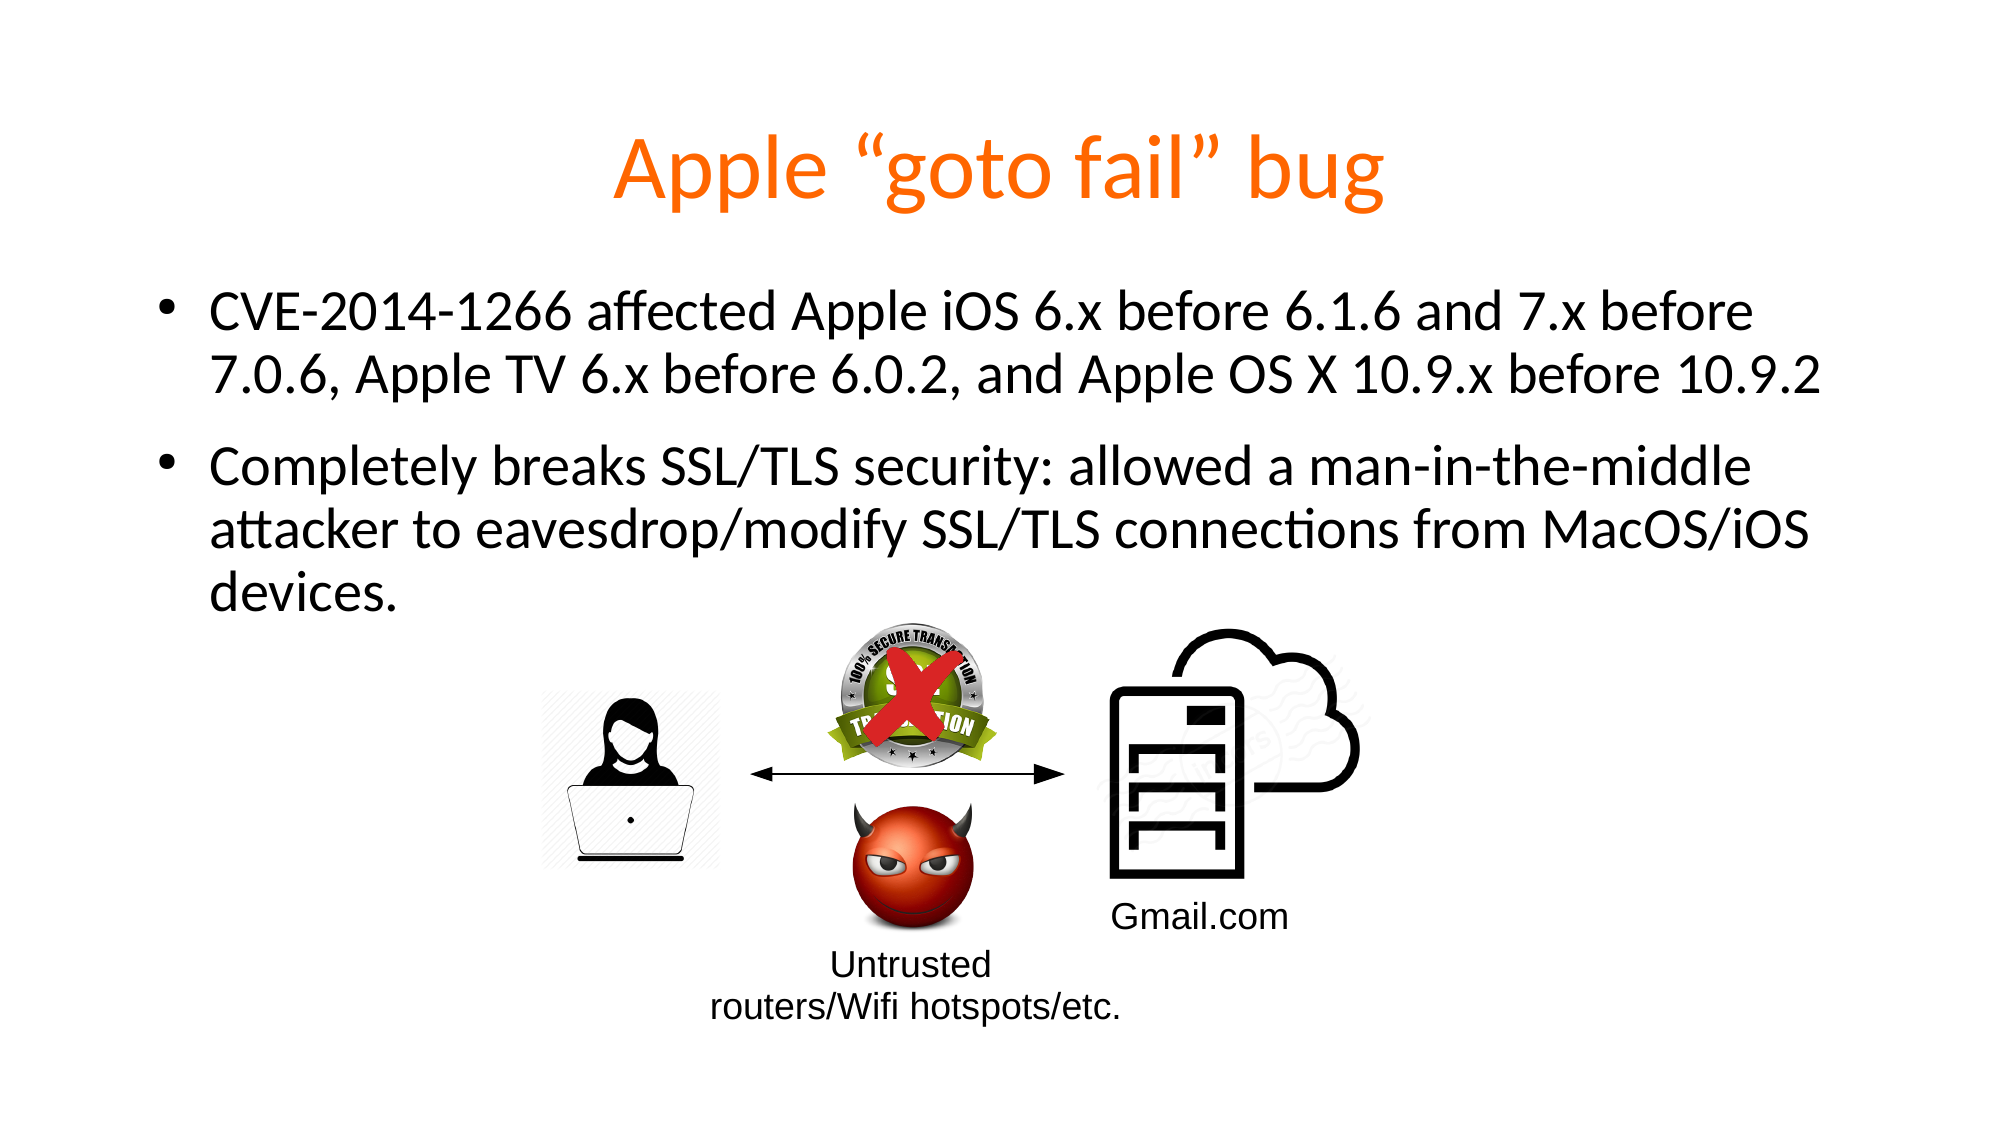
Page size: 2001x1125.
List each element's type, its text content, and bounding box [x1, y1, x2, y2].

picture [845, 800, 981, 935]
title Apple “goto fail” bug [137, 59, 1863, 278]
list CVE-2014-1266 affected Apple iOS 6.x before 6.1.6 and 7.x before 7.0.6, Apple TV 6.x before 6.0.2, and Apple OS X 10.9.x before 10.9.2 Completely breaks SSL/TLS security: allowed a man-in-the-middle attacker to eavesdrop/modify SSL/TLS connections from MacOS/iOS devices. [124, 272, 1849, 987]
picture [1095, 614, 1374, 894]
picture [827, 623, 997, 768]
picture [540, 689, 721, 871]
text_box Gmail.com [1072, 888, 1328, 946]
text_box Untrusted routers/Wifi hotspots/etc. [690, 935, 1141, 1077]
